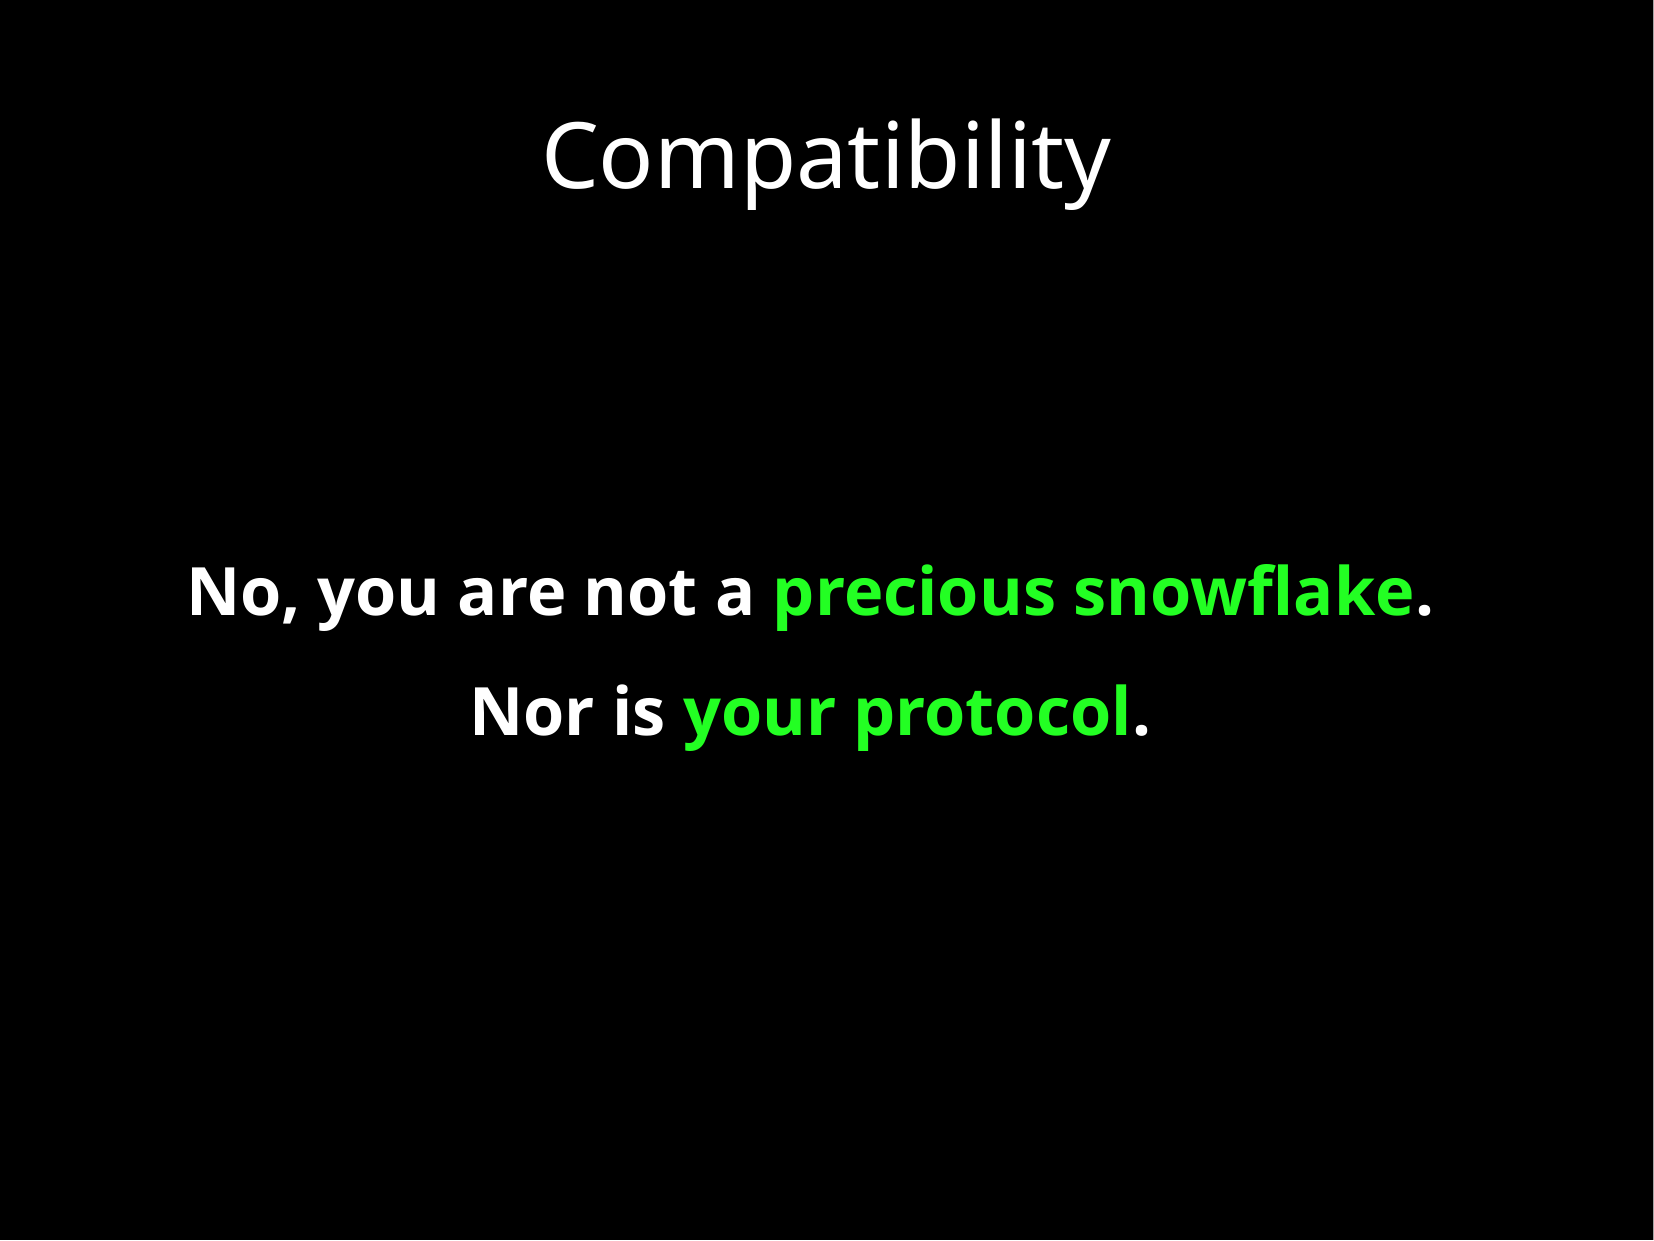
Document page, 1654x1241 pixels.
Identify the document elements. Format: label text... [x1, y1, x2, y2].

list No, you are not a precious snowflake. Nor is your protocol. [82, 290, 1538, 1010]
title Compatibility [82, 49, 1571, 257]
